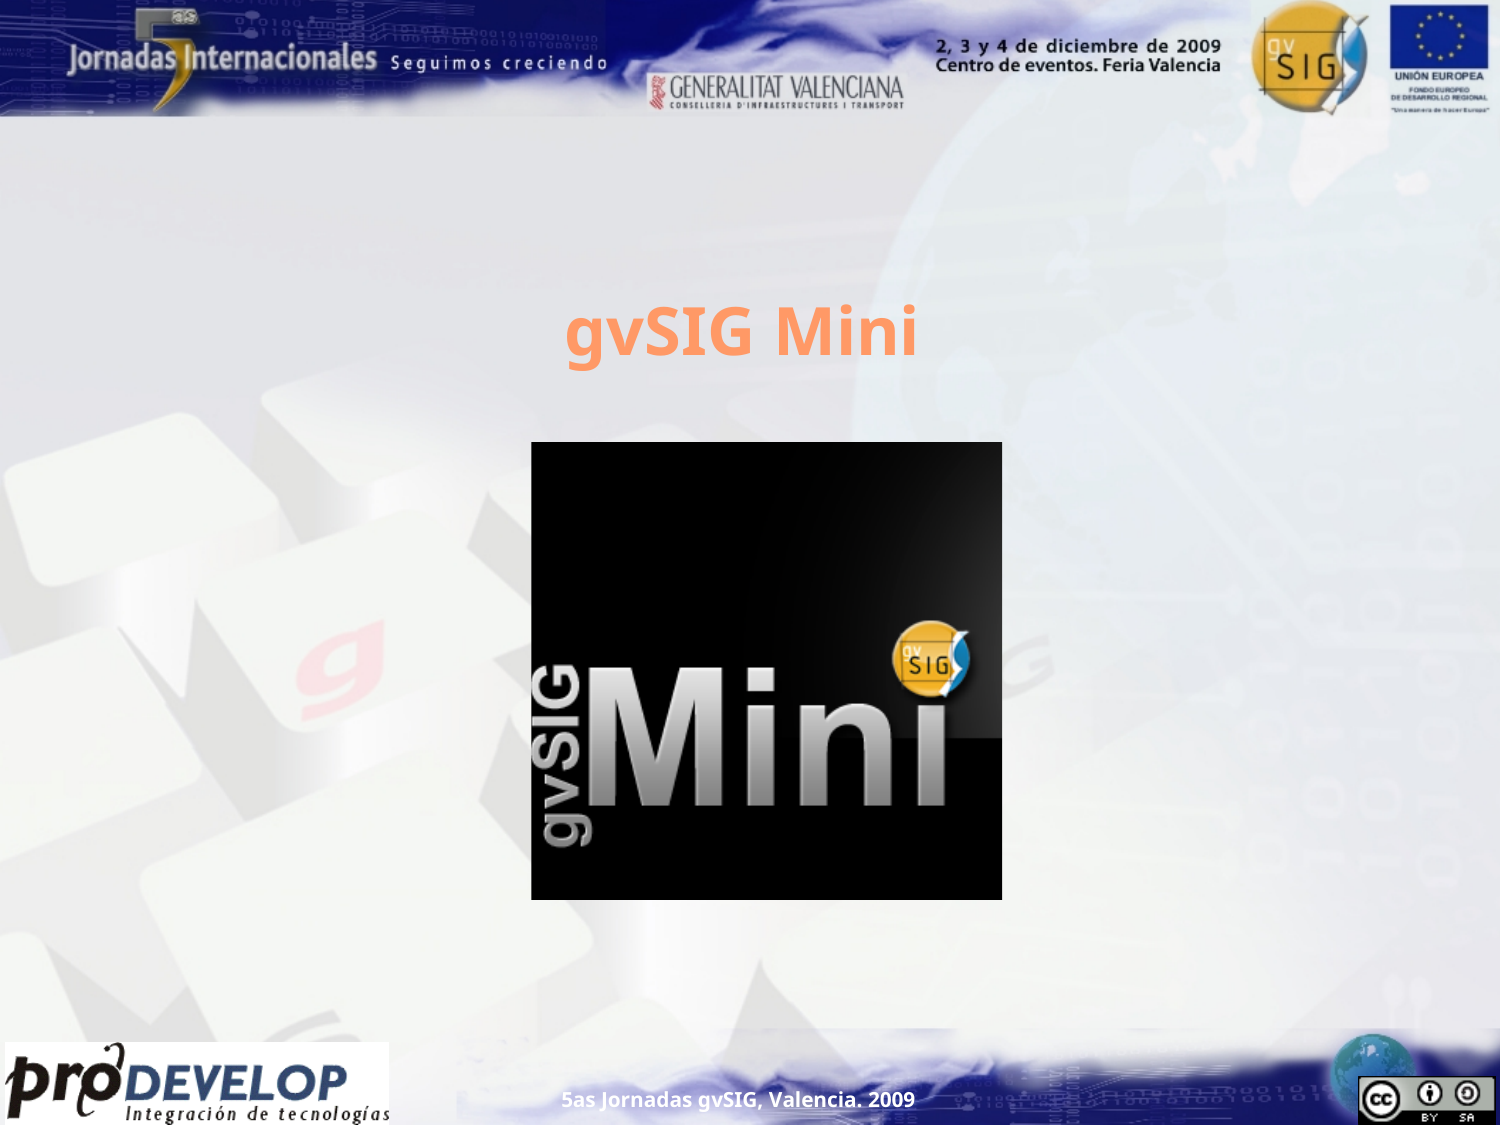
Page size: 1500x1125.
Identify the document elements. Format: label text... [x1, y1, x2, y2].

title gvSIG Mini [59, 236, 1410, 424]
picture [0, 0, 1500, 1125]
